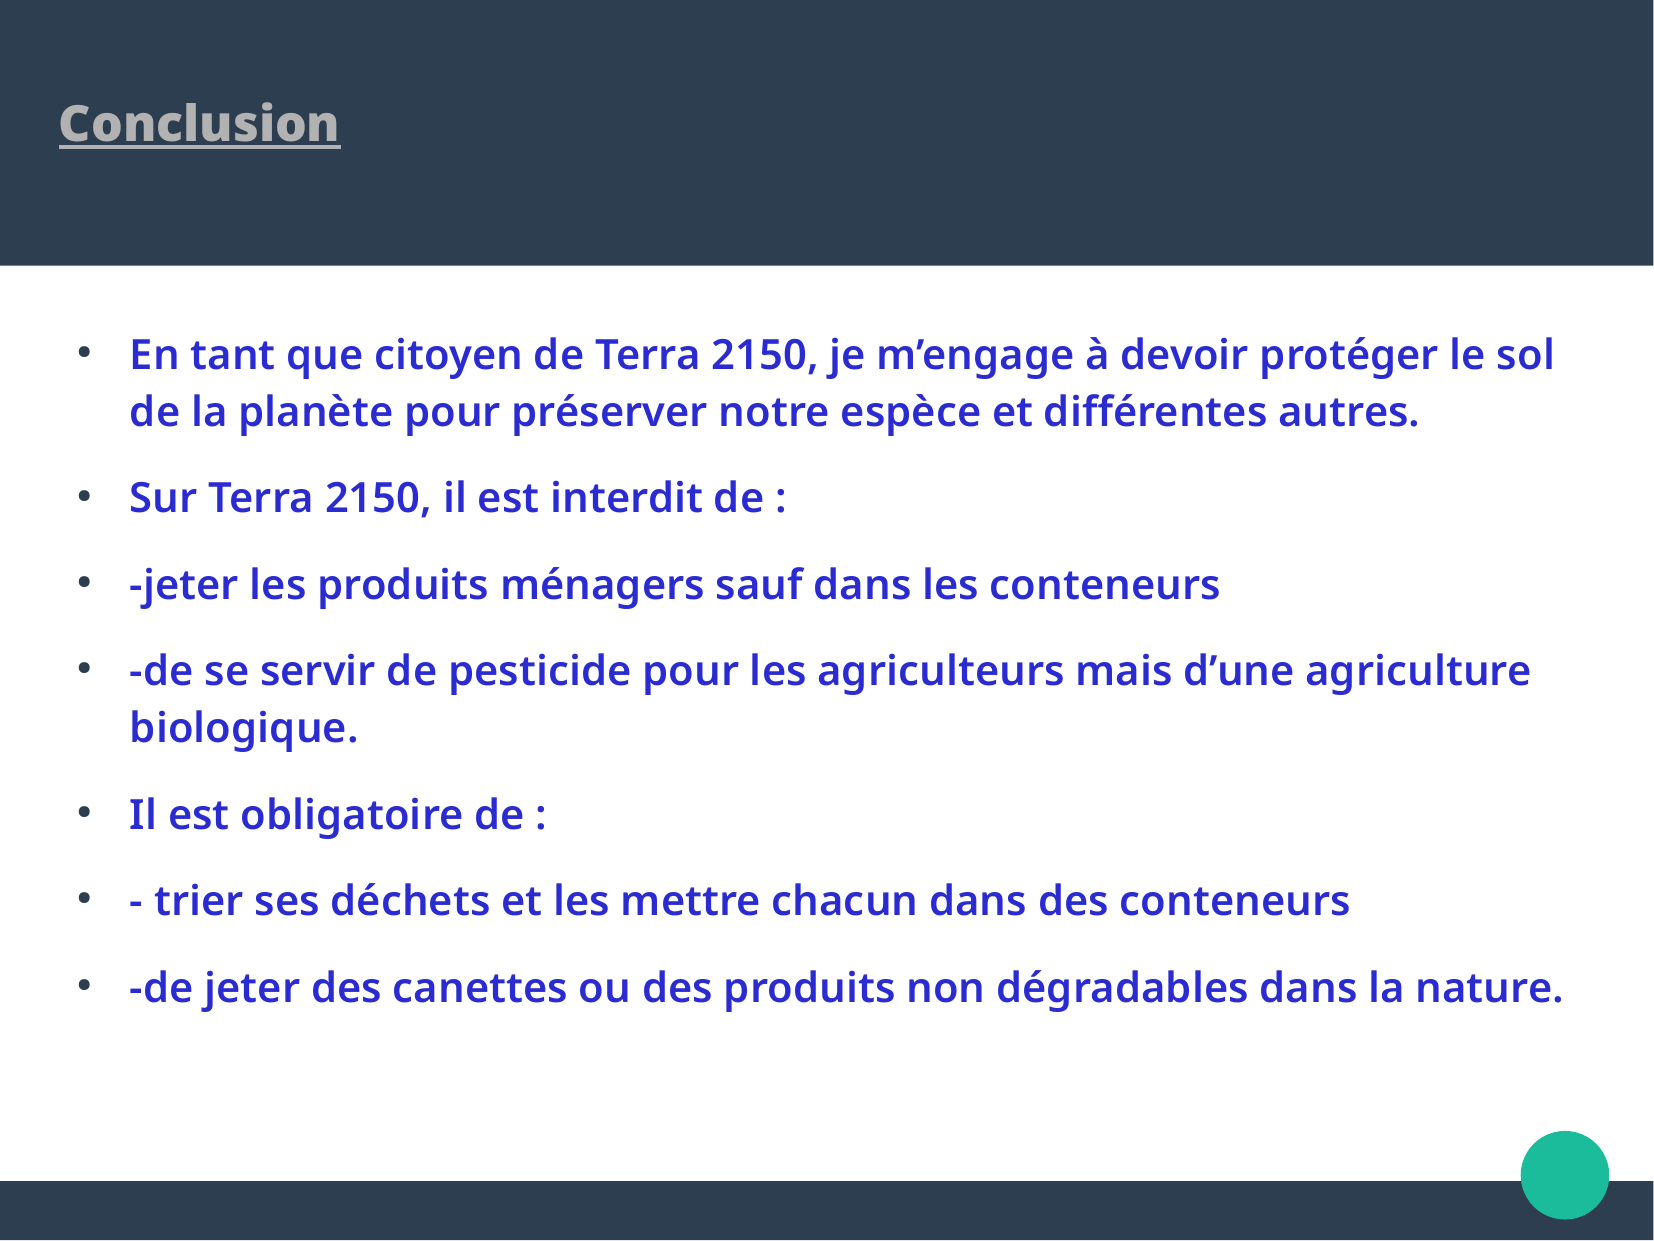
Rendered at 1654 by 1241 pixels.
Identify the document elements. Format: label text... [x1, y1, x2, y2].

title Conclusion [59, 43, 1595, 201]
list En tant que citoyen de Terra 2150, je m’engage à devoir protéger le sol de la planète pour préserver notre espèce et différentes autres. Sur Terra 2150, il est interdit de : -jeter les produits ménagers sauf dans les conteneurs -de se servir de pesticide pour les agriculteurs mais d’une agriculture biologique. Il est obligatoire de : - trier ses déchets et les mettre chacun dans des conteneurs -de jeter des canettes ou des produits non dégradables dans la nature. [59, 324, 1595, 1152]
